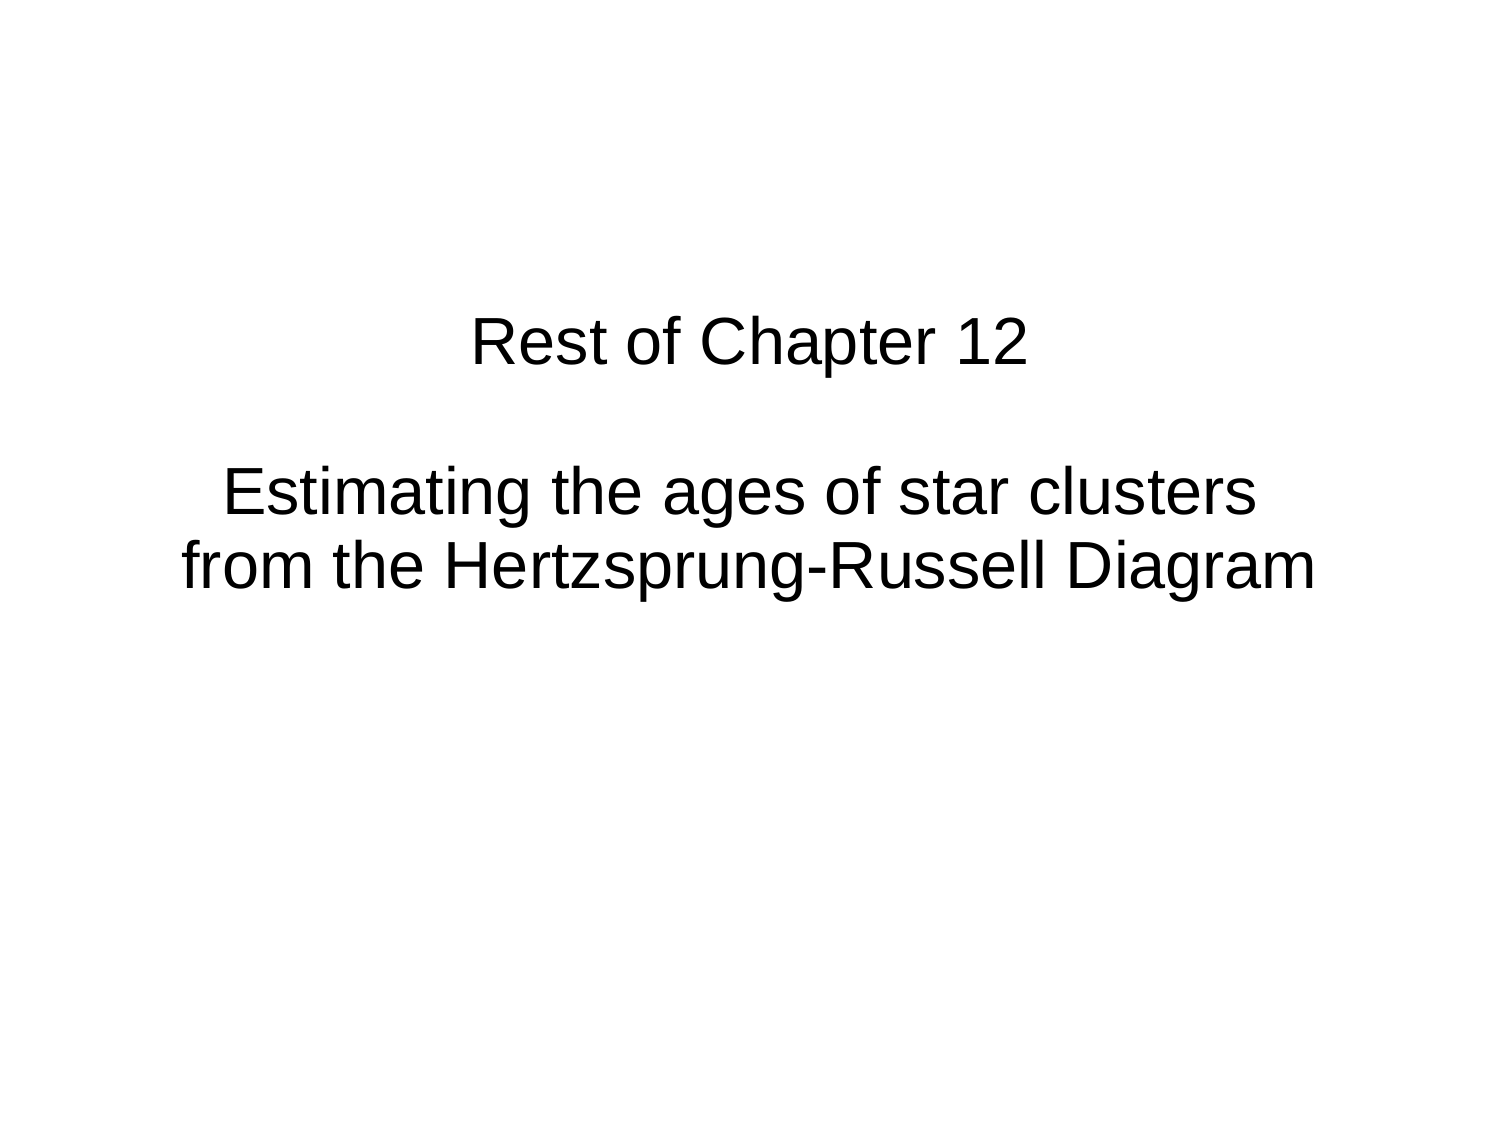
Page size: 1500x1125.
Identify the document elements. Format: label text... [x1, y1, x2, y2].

subtitle Rest of Chapter 12 Estimating the ages of star clusters from the Hertzsprung-Russell Diagram [30, 22, 1471, 885]
